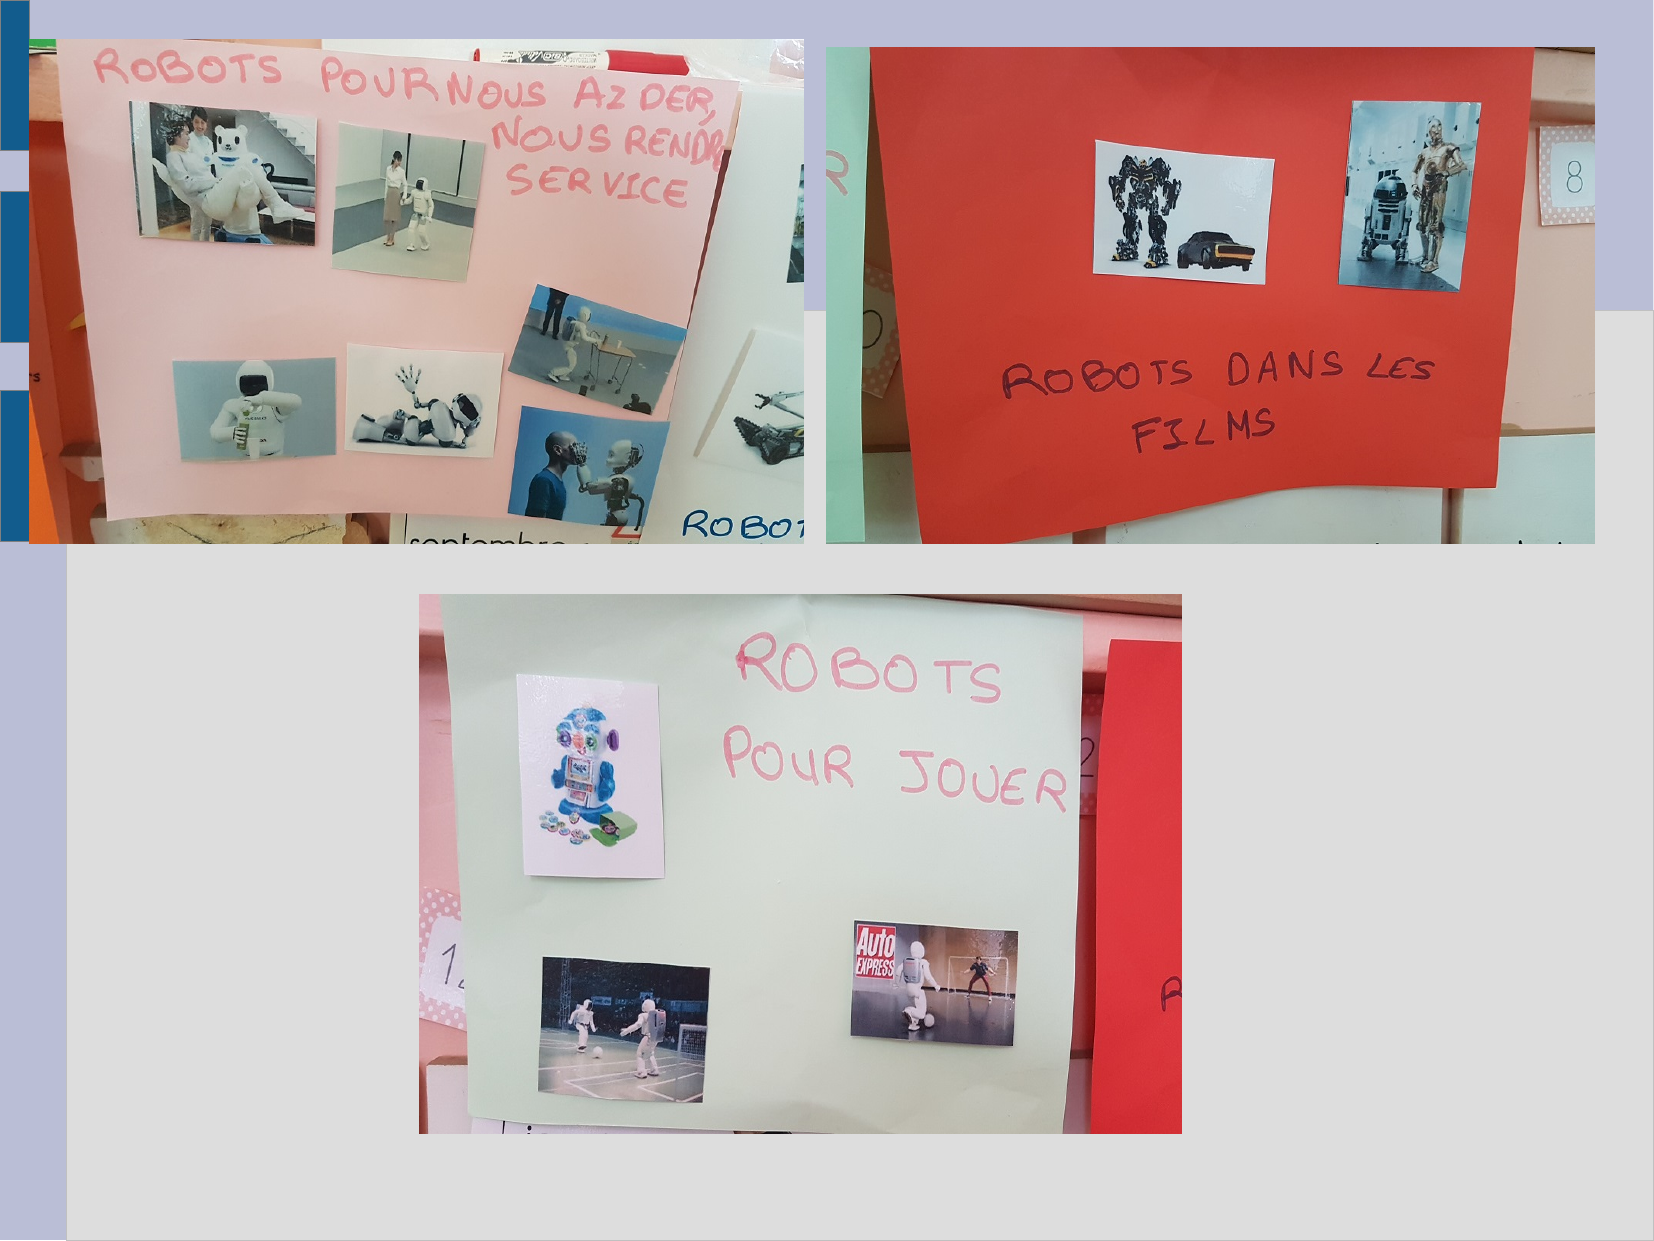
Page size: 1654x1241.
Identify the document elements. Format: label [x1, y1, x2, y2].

picture [419, 594, 1182, 1134]
picture [29, 39, 804, 544]
picture [826, 47, 1595, 544]
